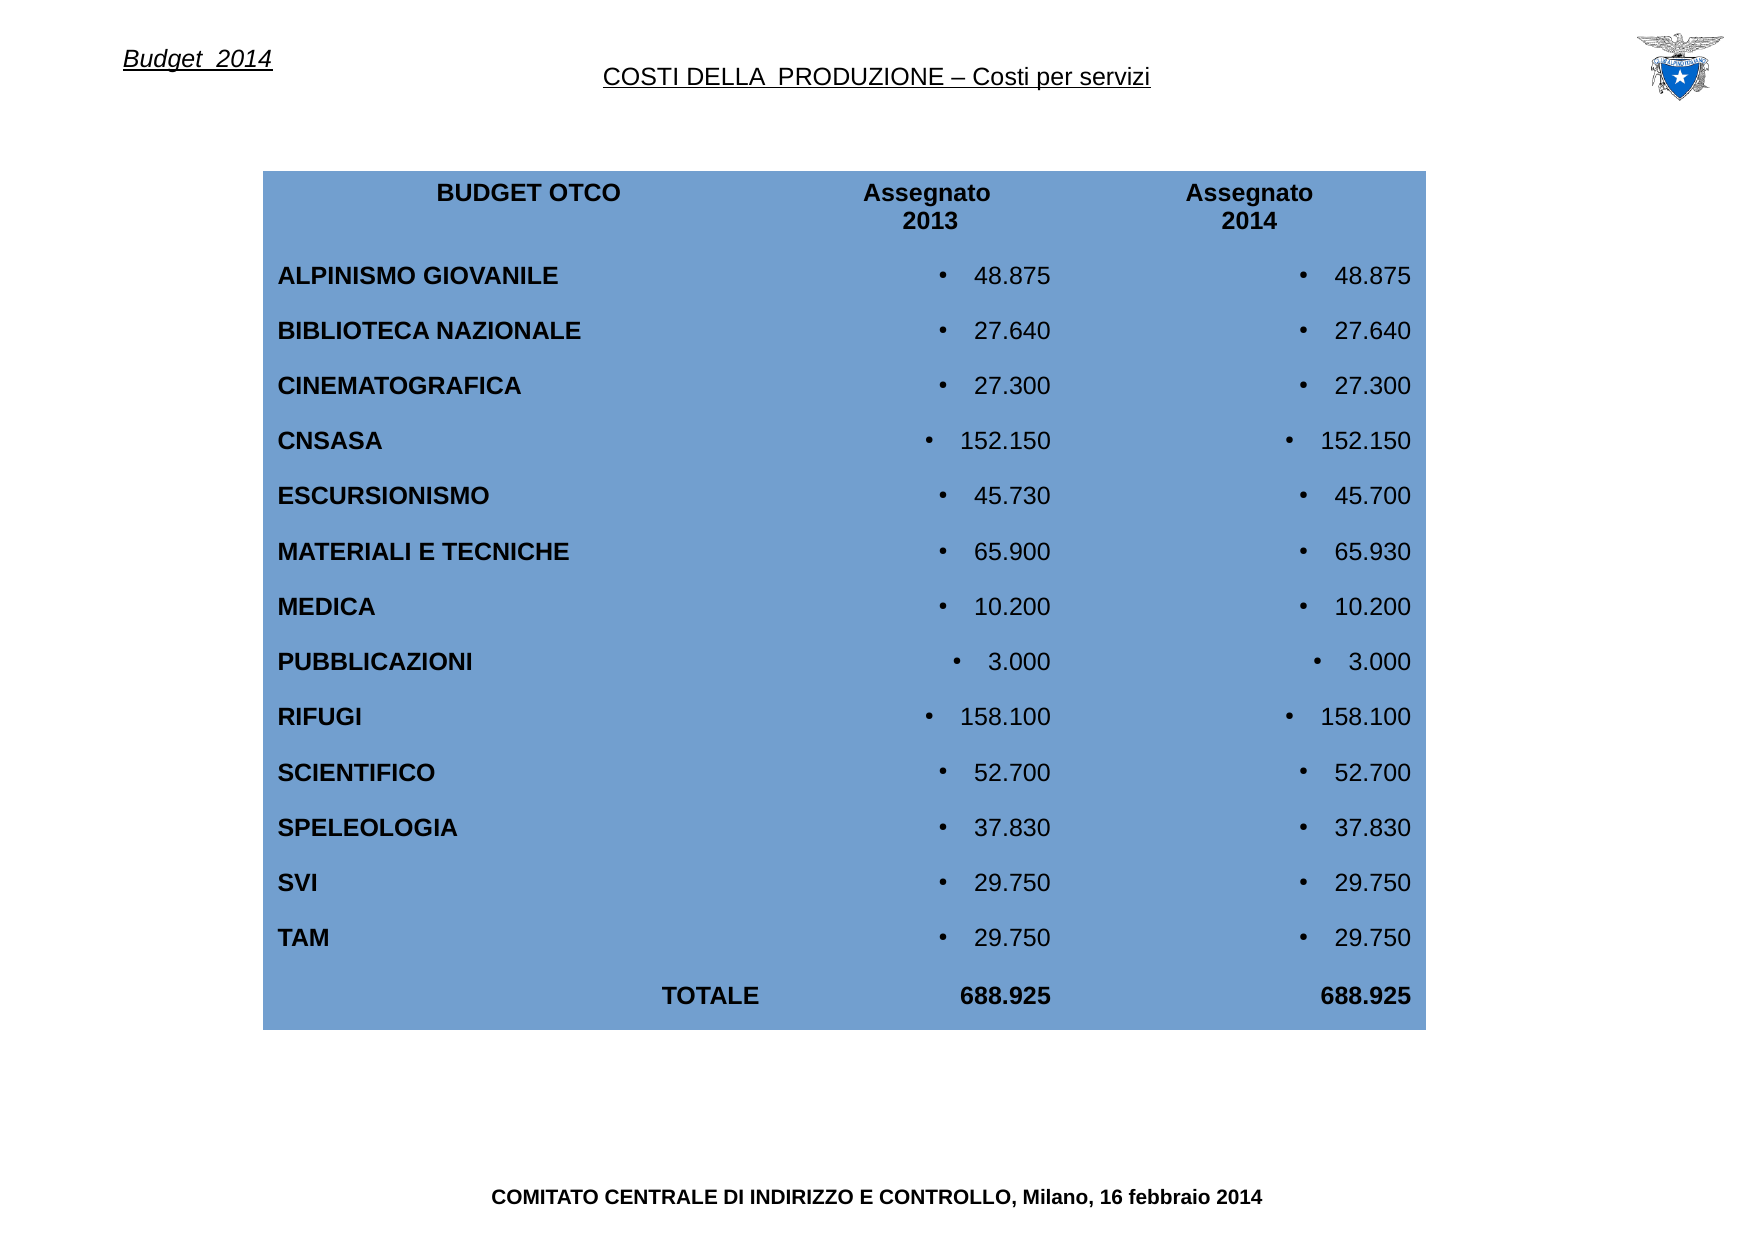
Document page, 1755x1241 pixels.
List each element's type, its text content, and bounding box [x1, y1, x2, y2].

table_cell CINEMATOGRAFICA [263, 364, 788, 420]
table_header Assegnato 2013 [788, 171, 1066, 254]
table_cell TAM [263, 917, 788, 975]
table_cell 3.000 [1066, 641, 1426, 696]
table_cell CNSASA [263, 420, 788, 475]
table_cell 3.000 [788, 641, 1066, 696]
picture [1633, 29, 1728, 108]
table_cell 27.640 [1066, 309, 1426, 364]
table_cell 37.830 [788, 806, 1066, 861]
table_cell 37.830 [1066, 806, 1426, 861]
table_cell 45.700 [1066, 475, 1426, 530]
table_cell 688.925 [788, 975, 1066, 1030]
table_cell 45.730 [788, 475, 1066, 530]
table_cell 48.875 [1066, 254, 1426, 309]
table_cell 29.750 [788, 861, 1066, 917]
table_cell RIFUGI [263, 696, 788, 751]
table_cell ALPINISMO GIOVANILE [263, 254, 788, 309]
table_cell 27.640 [788, 309, 1066, 364]
table_cell 152.150 [788, 420, 1066, 475]
table_cell SPELEOLOGIA [263, 806, 788, 861]
table_cell PUBBLICAZIONI [263, 641, 788, 696]
table_header BUDGET OTCO [263, 171, 788, 254]
table_cell 27.300 [788, 364, 1066, 420]
table_cell 10.200 [788, 585, 1066, 641]
table_cell 10.200 [1066, 585, 1426, 641]
table_cell MATERIALI E TECNICHE [263, 530, 788, 585]
table_cell 48.875 [788, 254, 1066, 309]
table_cell MEDICA [263, 585, 788, 641]
table_header Assegnato 2014 [1066, 171, 1426, 254]
table_cell 52.700 [1066, 751, 1426, 806]
table_cell 29.750 [1066, 861, 1426, 917]
table_cell 65.900 [788, 530, 1066, 585]
table_cell ESCURSIONISMO [263, 475, 788, 530]
table_cell BIBLIOTECA NAZIONALE [263, 309, 788, 364]
text_box COMITATO CENTRALE DI INDIRIZZO E CONTROLLO, Milano, 16 febbraio 2014 [392, 1176, 1362, 1217]
table_cell 688.925 [1066, 975, 1426, 1030]
table_cell SCIENTIFICO [263, 751, 788, 806]
table_cell 158.100 [788, 696, 1066, 751]
table_cell 29.750 [1066, 917, 1426, 975]
table_cell 65.930 [1066, 530, 1426, 585]
table_cell 29.750 [788, 917, 1066, 975]
text_box Budget 2014 [50, 35, 346, 82]
table_cell SVI [263, 861, 788, 917]
table_cell 158.100 [1066, 696, 1426, 751]
table_cell TOTALE [263, 975, 788, 1030]
table_cell 52.700 [788, 751, 1066, 806]
table_cell 152.150 [1066, 420, 1426, 475]
text_box COSTI DELLA PRODUZIONE – Costi per servizi [292, 53, 1462, 98]
table_cell 27.300 [1066, 364, 1426, 420]
